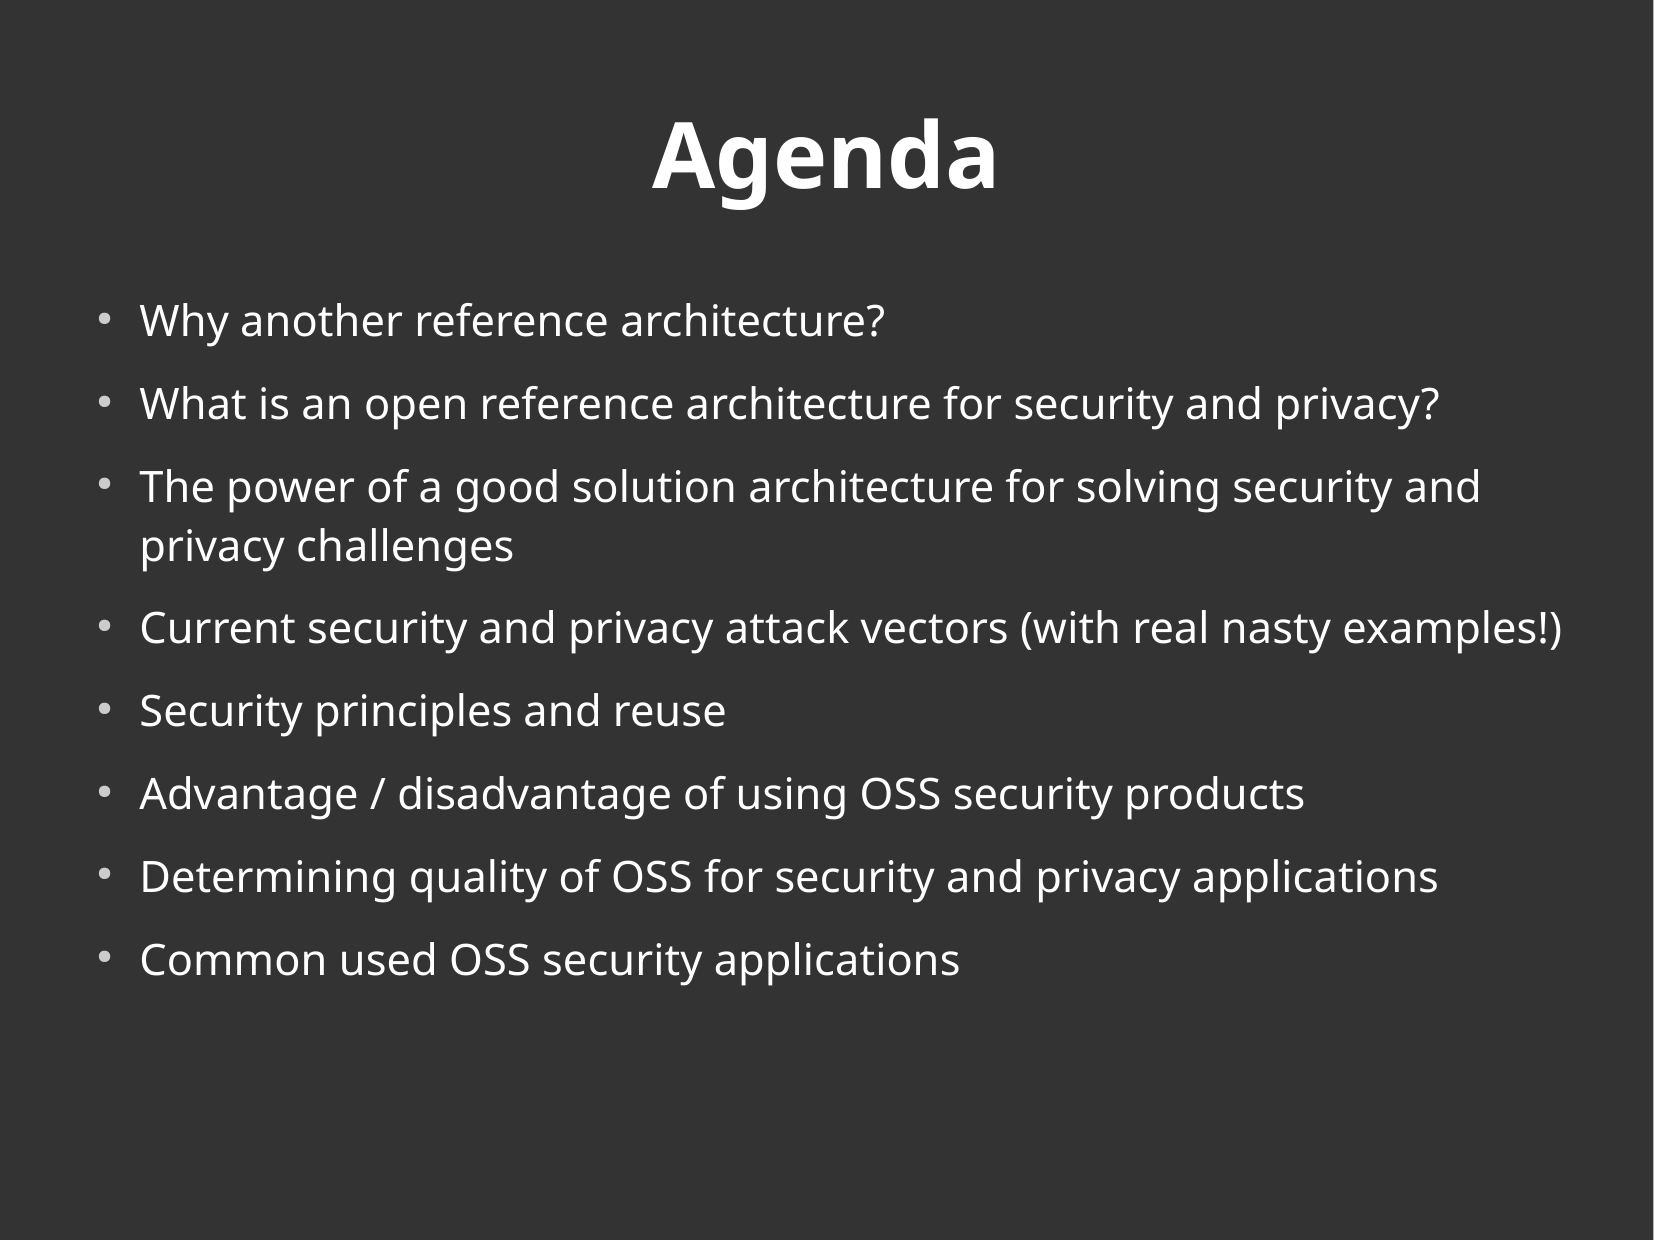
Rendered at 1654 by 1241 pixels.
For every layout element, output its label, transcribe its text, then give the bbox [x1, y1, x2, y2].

list Why another reference architecture? What is an open reference architecture for security and privacy? The power of a good solution architecture for solving security and privacy challenges Current security and privacy attack vectors (with real nasty examples!) Security principles and reuse Advantage / disadvantage of using OSS security products Determining quality of OSS for security and privacy applications Common used OSS security applications [82, 290, 1571, 1010]
title Agenda [82, 49, 1571, 257]
